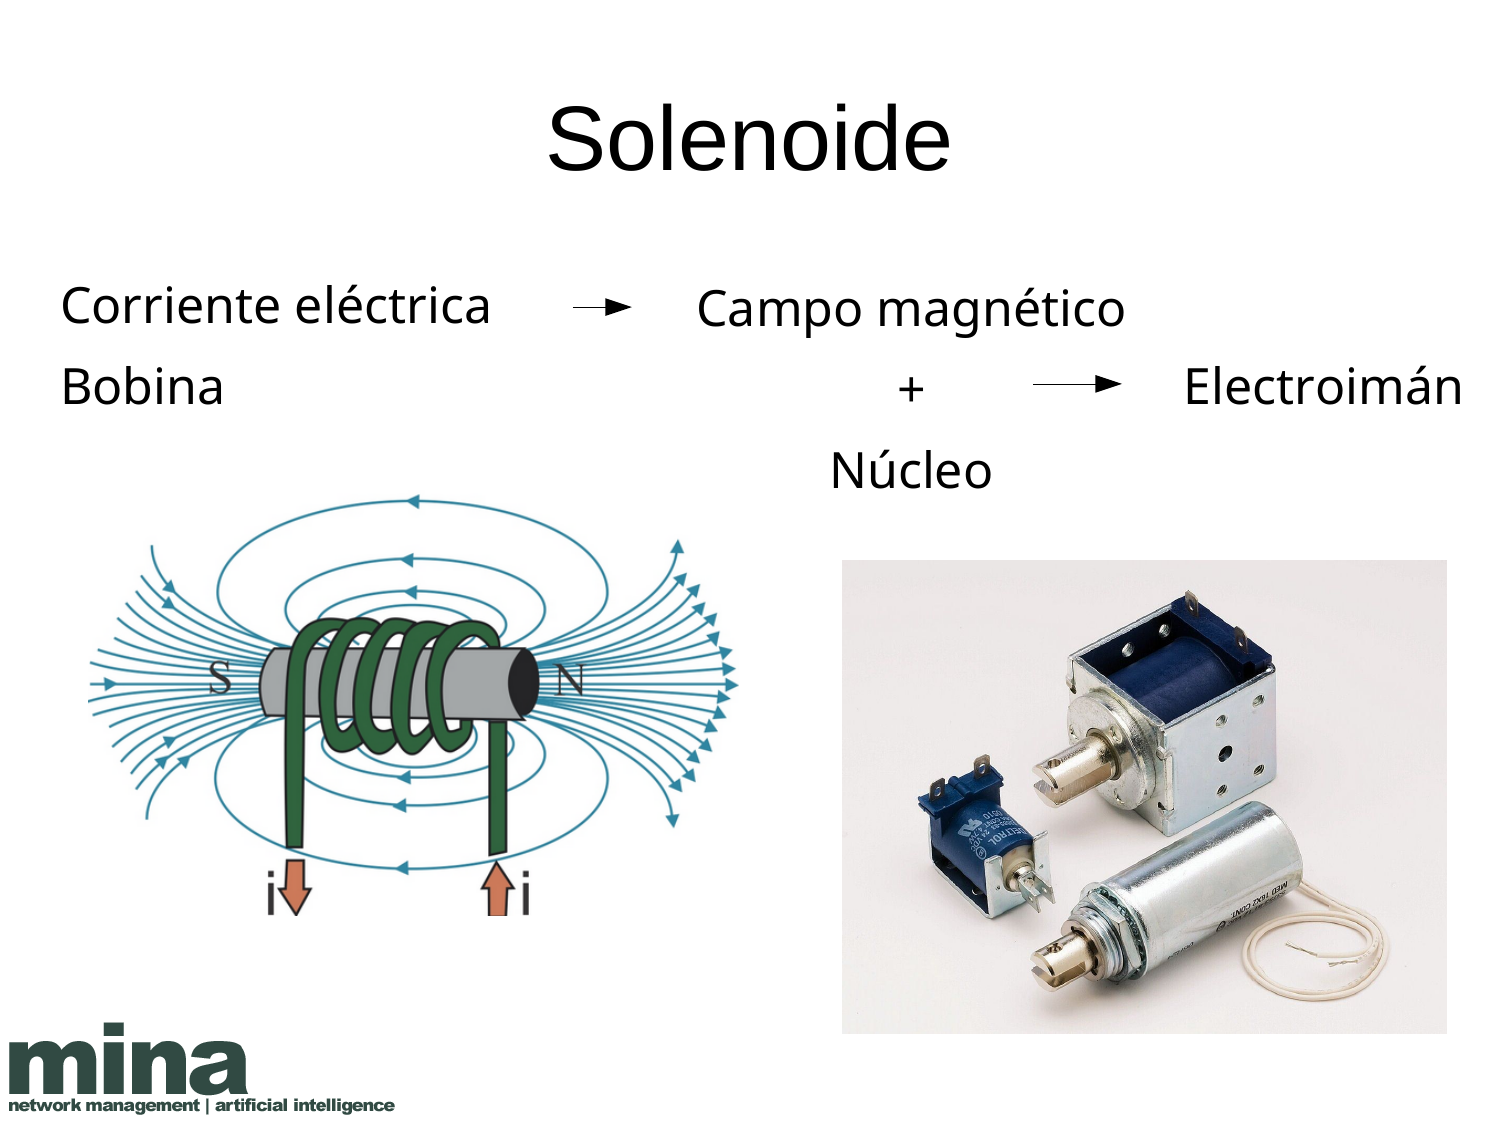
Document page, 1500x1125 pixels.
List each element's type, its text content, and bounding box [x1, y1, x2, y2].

picture [0, 1016, 402, 1119]
title Solenoide [75, 45, 1426, 233]
picture [88, 490, 739, 916]
list Corriente eléctrica Bobina [45, 262, 562, 486]
picture [842, 560, 1447, 1034]
list Campo magnético + Núcleo [653, 265, 1170, 637]
list Electroimán [1169, 343, 1500, 567]
